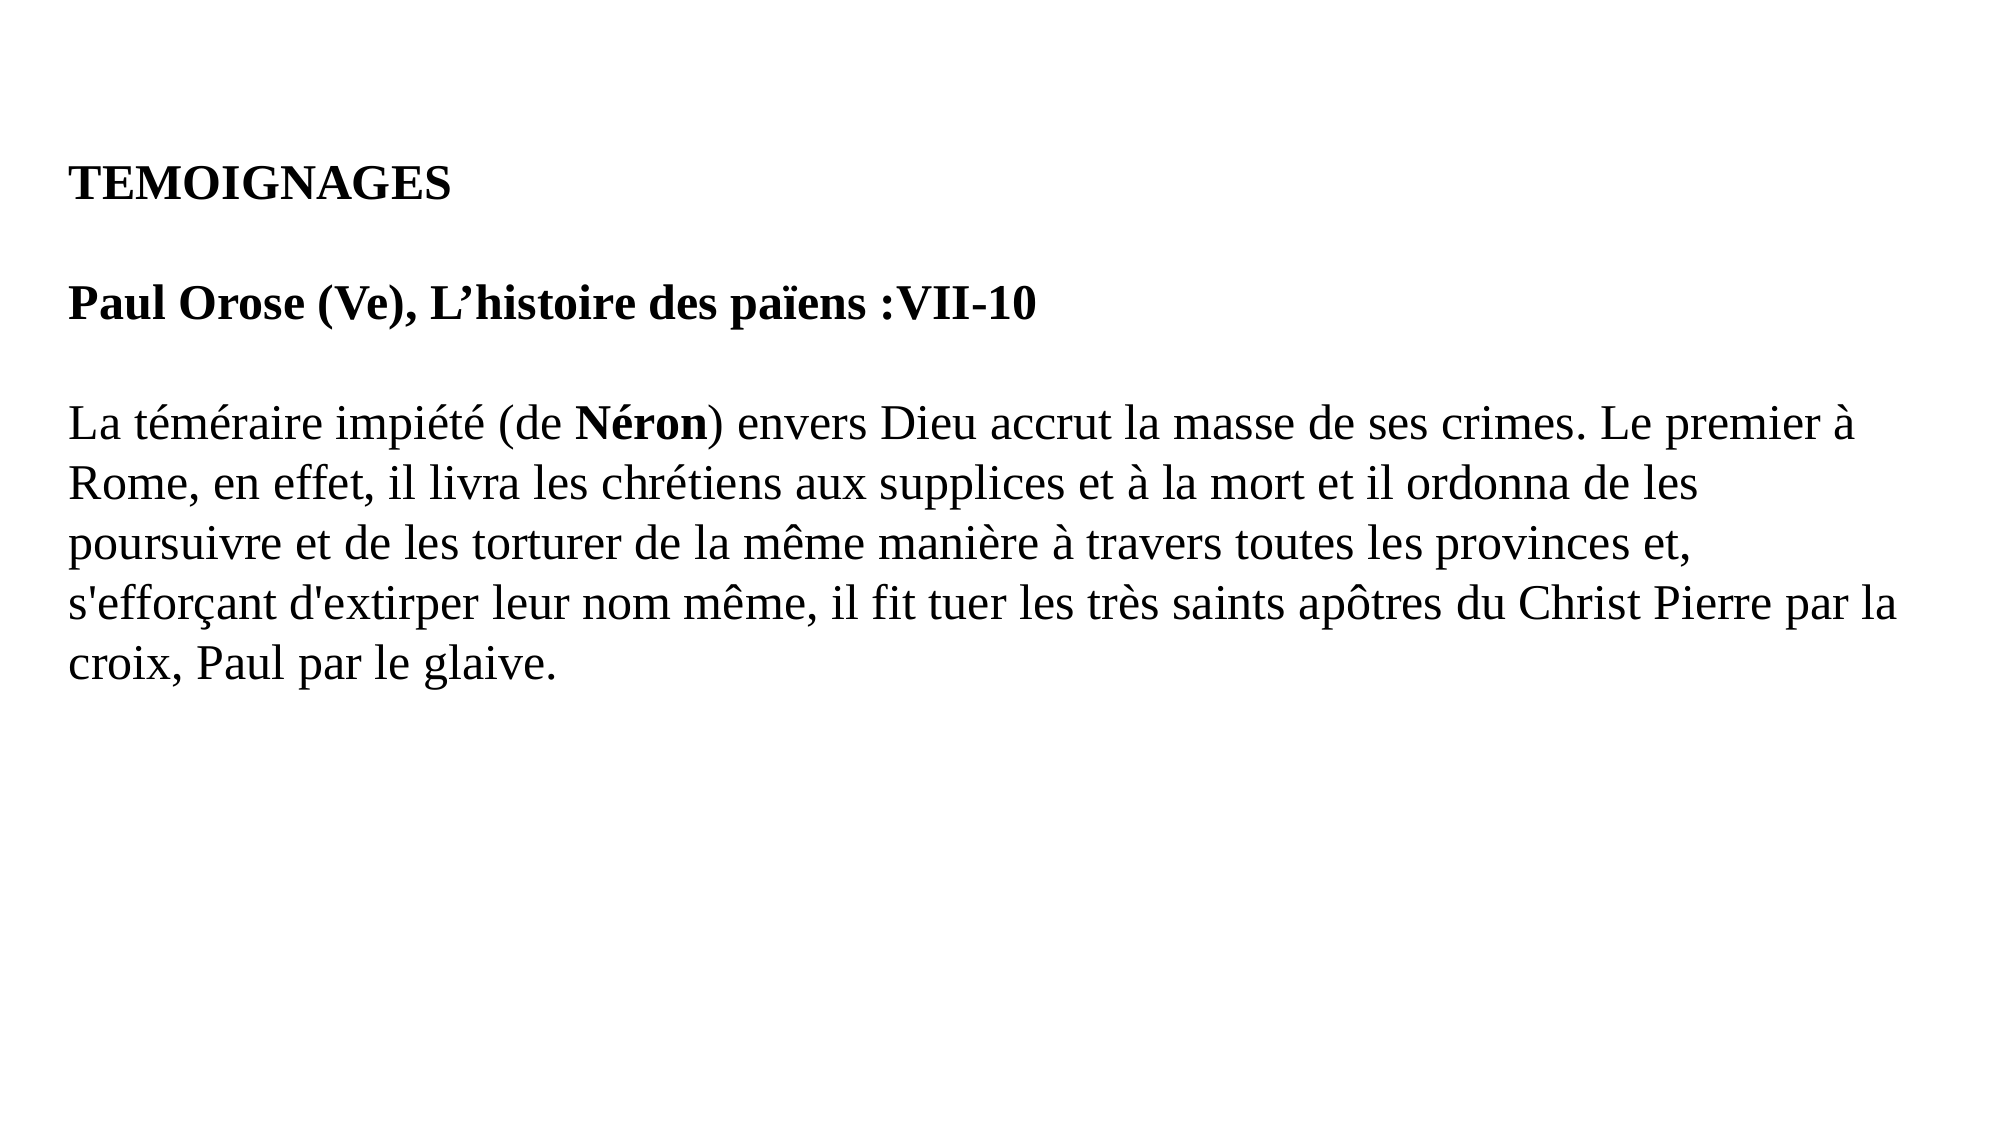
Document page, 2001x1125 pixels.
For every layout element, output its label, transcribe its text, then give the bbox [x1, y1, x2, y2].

text_box TEMOIGNAGES Paul Orose (Ve), L’histoire des païens :VII-10 La téméraire impiété (de Néron) envers Dieu accrut la masse de ses crimes. Le premier à Rome, en effet, il livra les chrétiens aux supplices et à la mort et il ordonna de les poursuivre et de les torturer de la même manière à travers toutes les provinces et, s'efforçant d'extirper leur nom même, il fit tuer les très saints apôtres du Christ Pierre par la croix, Paul par le glaive. [53, 142, 1916, 703]
